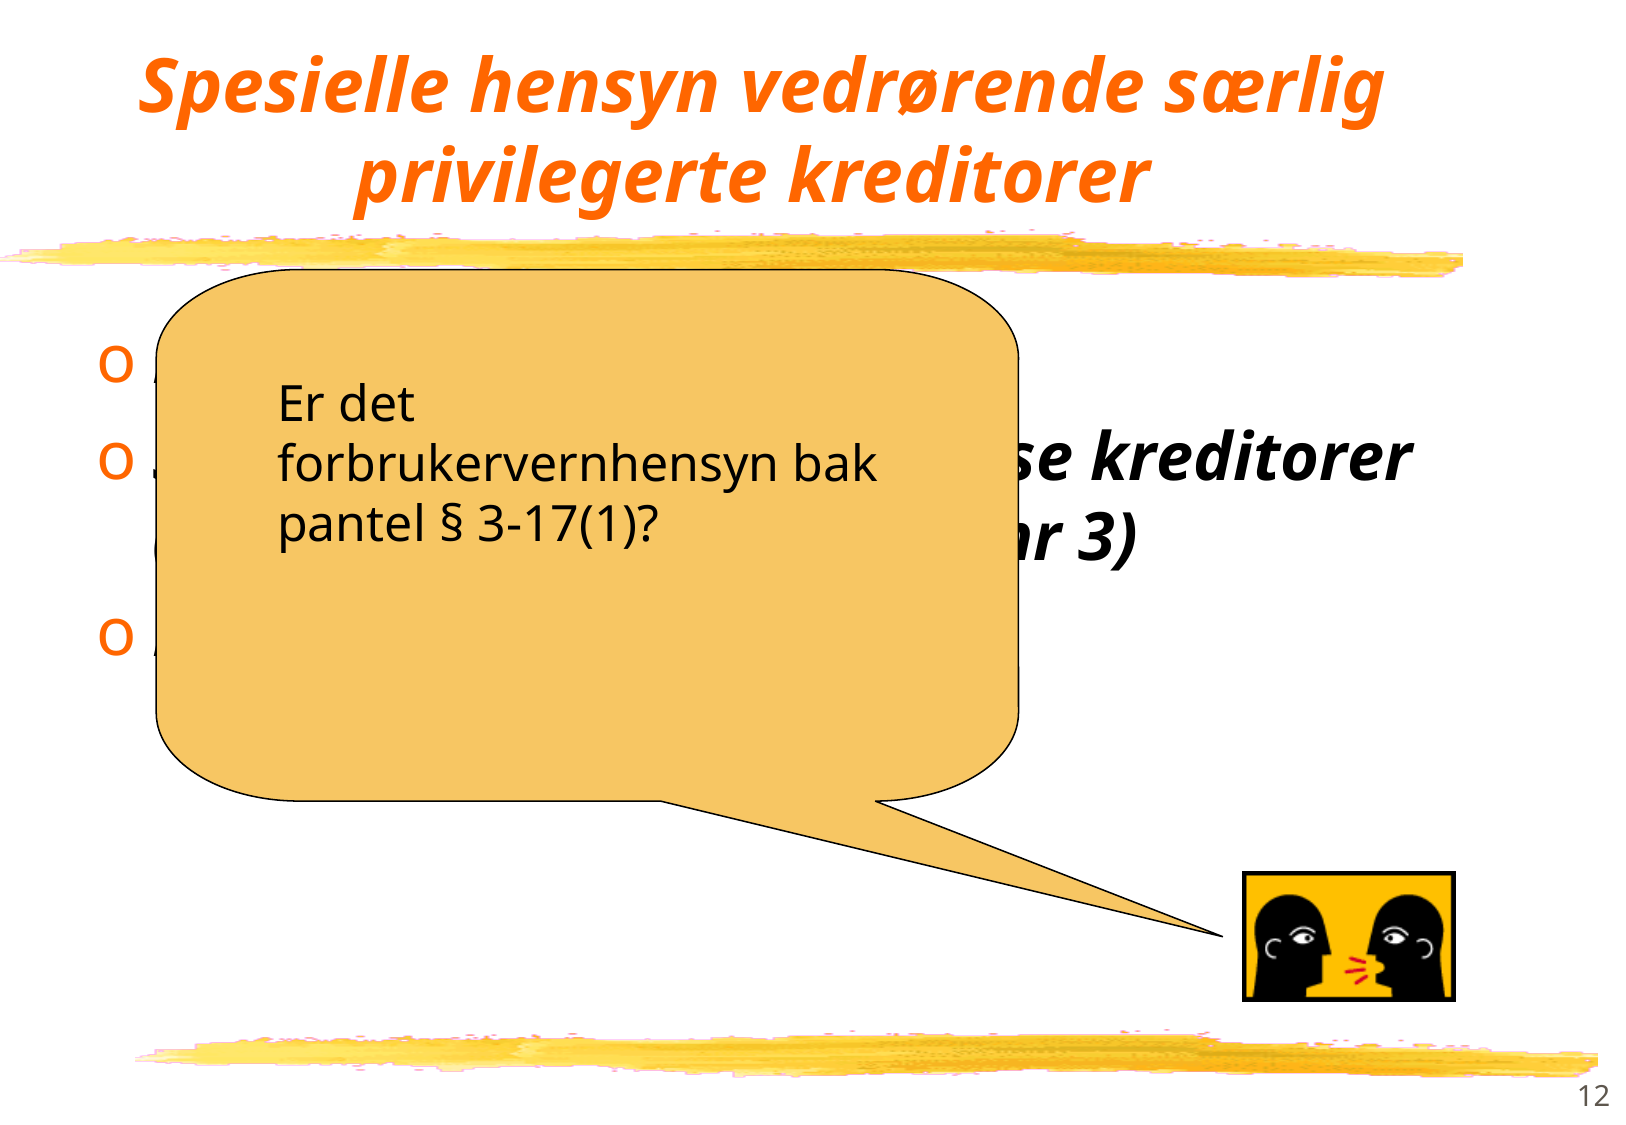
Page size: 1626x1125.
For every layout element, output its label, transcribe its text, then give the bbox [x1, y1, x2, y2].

picture [0, 224, 1463, 288]
picture [1242, 871, 1456, 1002]
text_box [156, 269, 1223, 937]
picture [135, 1024, 1598, 1088]
title Spesielle hensyn vedrørende særlig privilegerte kreditorer [72, 29, 1454, 225]
list Kredittsikringshensyn Sosiale vernehensyn for visse kreditorer (jfr. deknl § 9-2 annet ledd nr 3) Hensynet til skyldneren? [81, 309, 1535, 1001]
text_box Er det forbrukervernhensyn bak pantel § 3-17(1)? [262, 364, 905, 560]
text_box <number> [1516, 1050, 1626, 1125]
